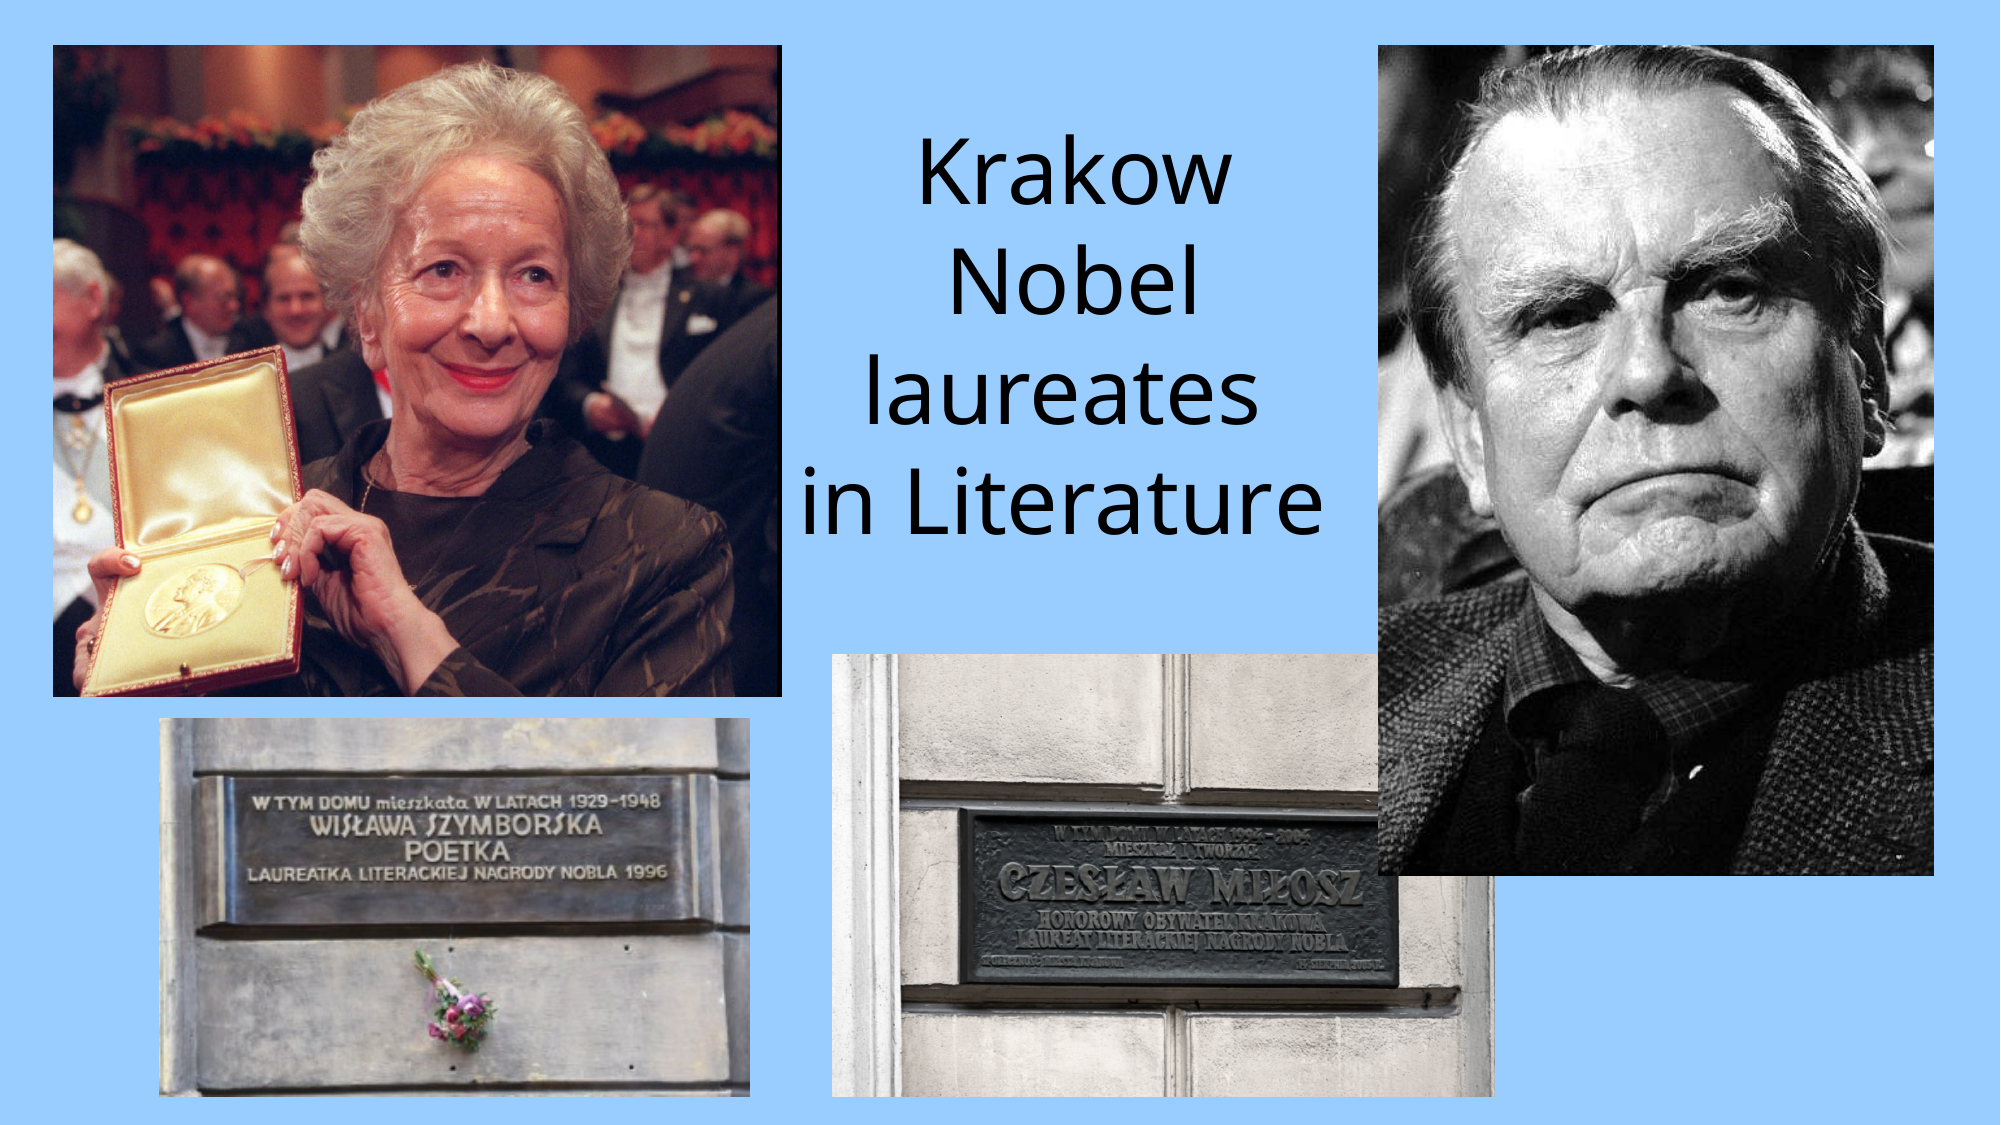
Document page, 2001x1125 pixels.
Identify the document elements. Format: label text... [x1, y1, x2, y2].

title Krakow Nobel laureates in Literature [782, 105, 1367, 540]
picture [53, 45, 782, 697]
picture [159, 718, 750, 1097]
picture [832, 45, 1934, 1097]
